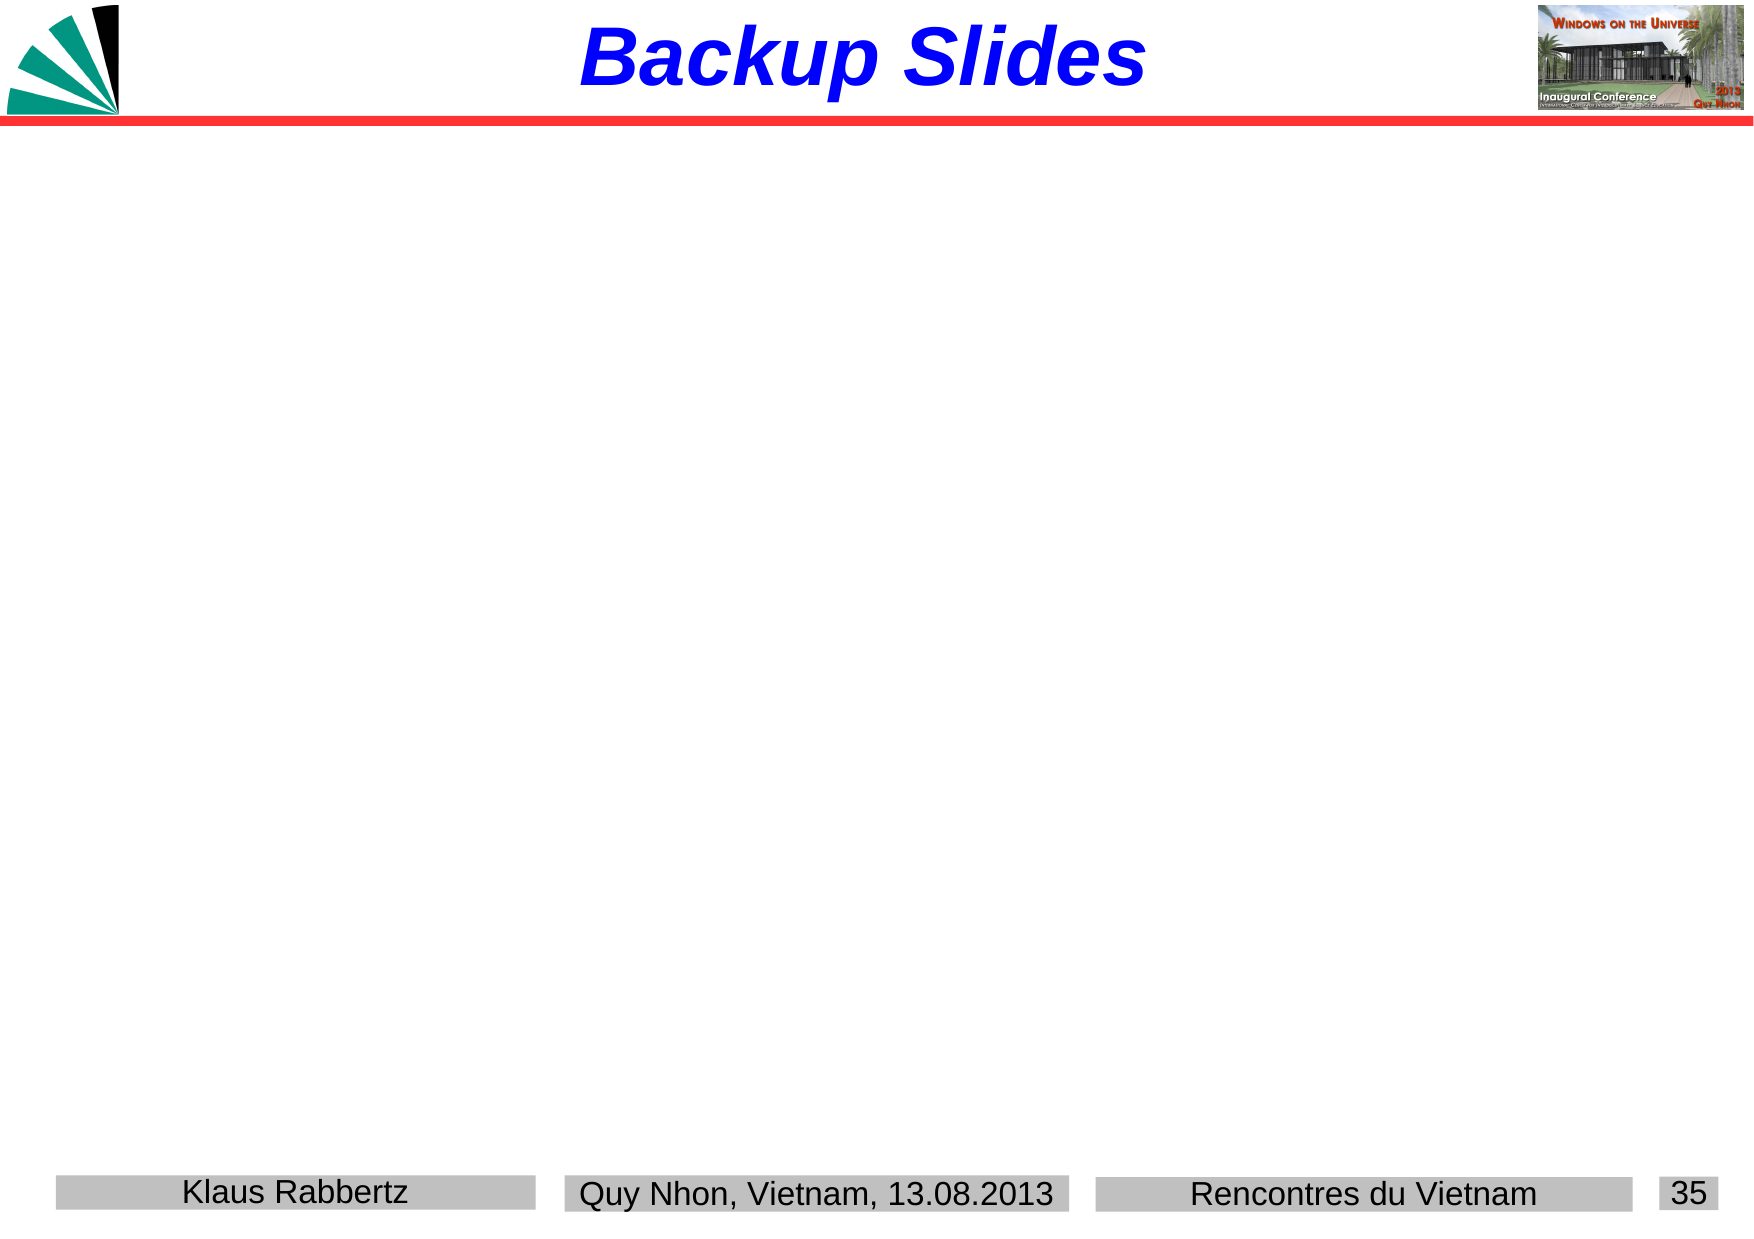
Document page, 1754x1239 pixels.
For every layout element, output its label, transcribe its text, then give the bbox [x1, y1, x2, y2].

title Backup Slides [123, 0, 1606, 114]
picture [7, 5, 119, 116]
picture [1606, 5, 1744, 110]
